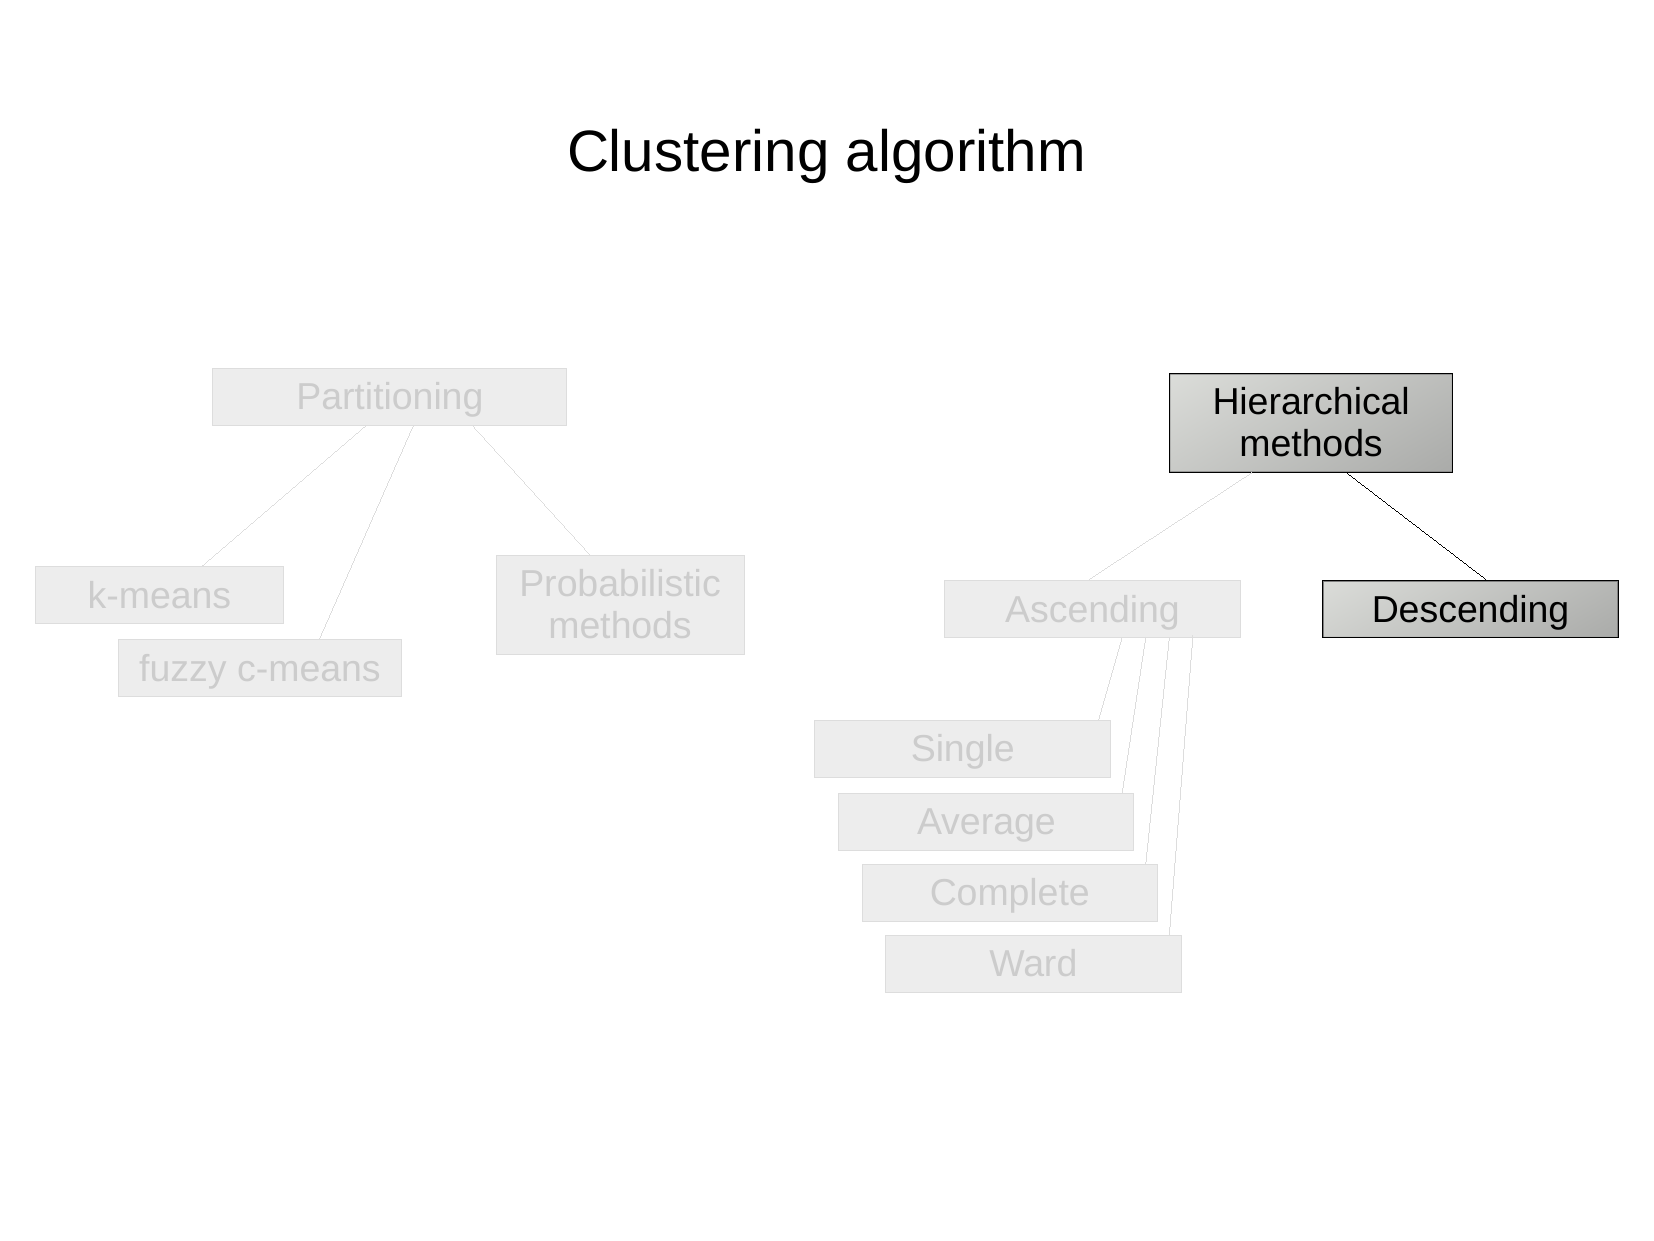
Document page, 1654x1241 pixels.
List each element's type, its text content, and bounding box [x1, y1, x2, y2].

text_box Average [838, 793, 1134, 851]
text_box Complete [862, 864, 1158, 922]
text_box Probabilistic methods [496, 555, 745, 655]
text_box Hierarchical methods [1169, 373, 1453, 473]
text_box Single [814, 720, 1111, 778]
text_box fuzzy c-means [118, 639, 402, 697]
text_box Partitioning [212, 368, 567, 426]
text_box Ward [885, 935, 1182, 993]
text_box Ascending [944, 580, 1241, 638]
text_box k-means [35, 566, 284, 624]
text_box Descending [1322, 580, 1619, 638]
title Clustering algorithm [0, 90, 1654, 213]
